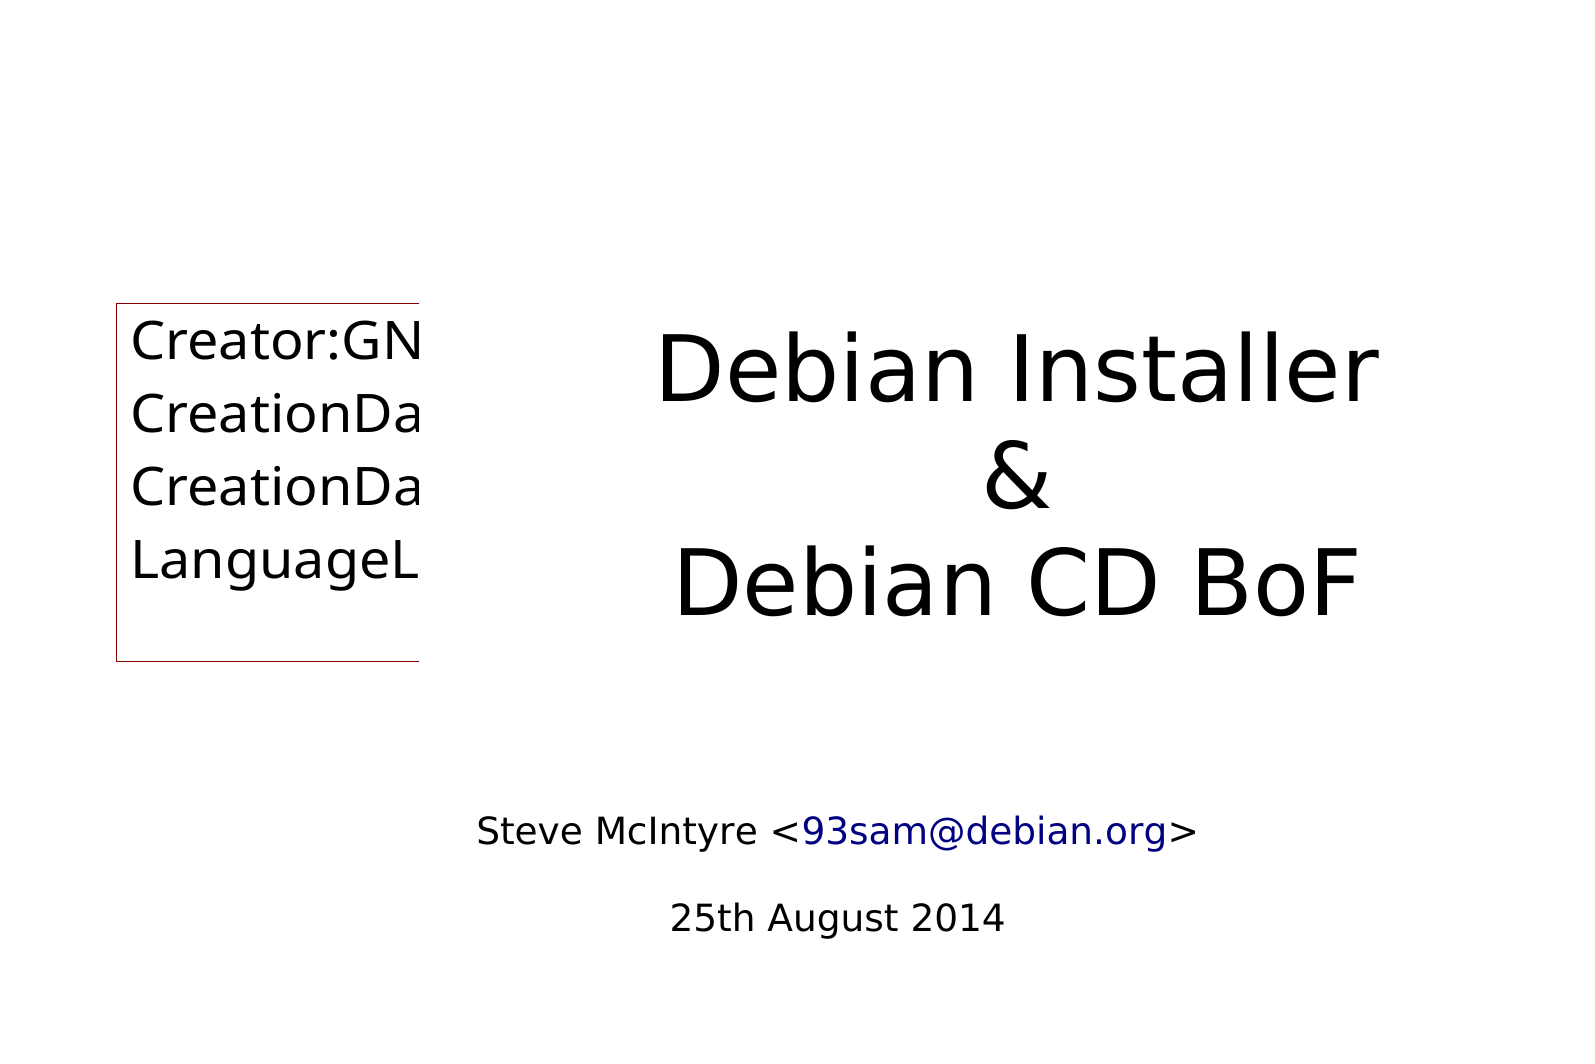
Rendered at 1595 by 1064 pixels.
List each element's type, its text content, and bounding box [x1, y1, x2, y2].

subtitle Steve McIntyre <93sam@debian.org> 25th August 2014 [102, 624, 1538, 1064]
title Debian Installer & Debian CD BoF [419, 316, 1595, 638]
picture [112, 300, 419, 662]
